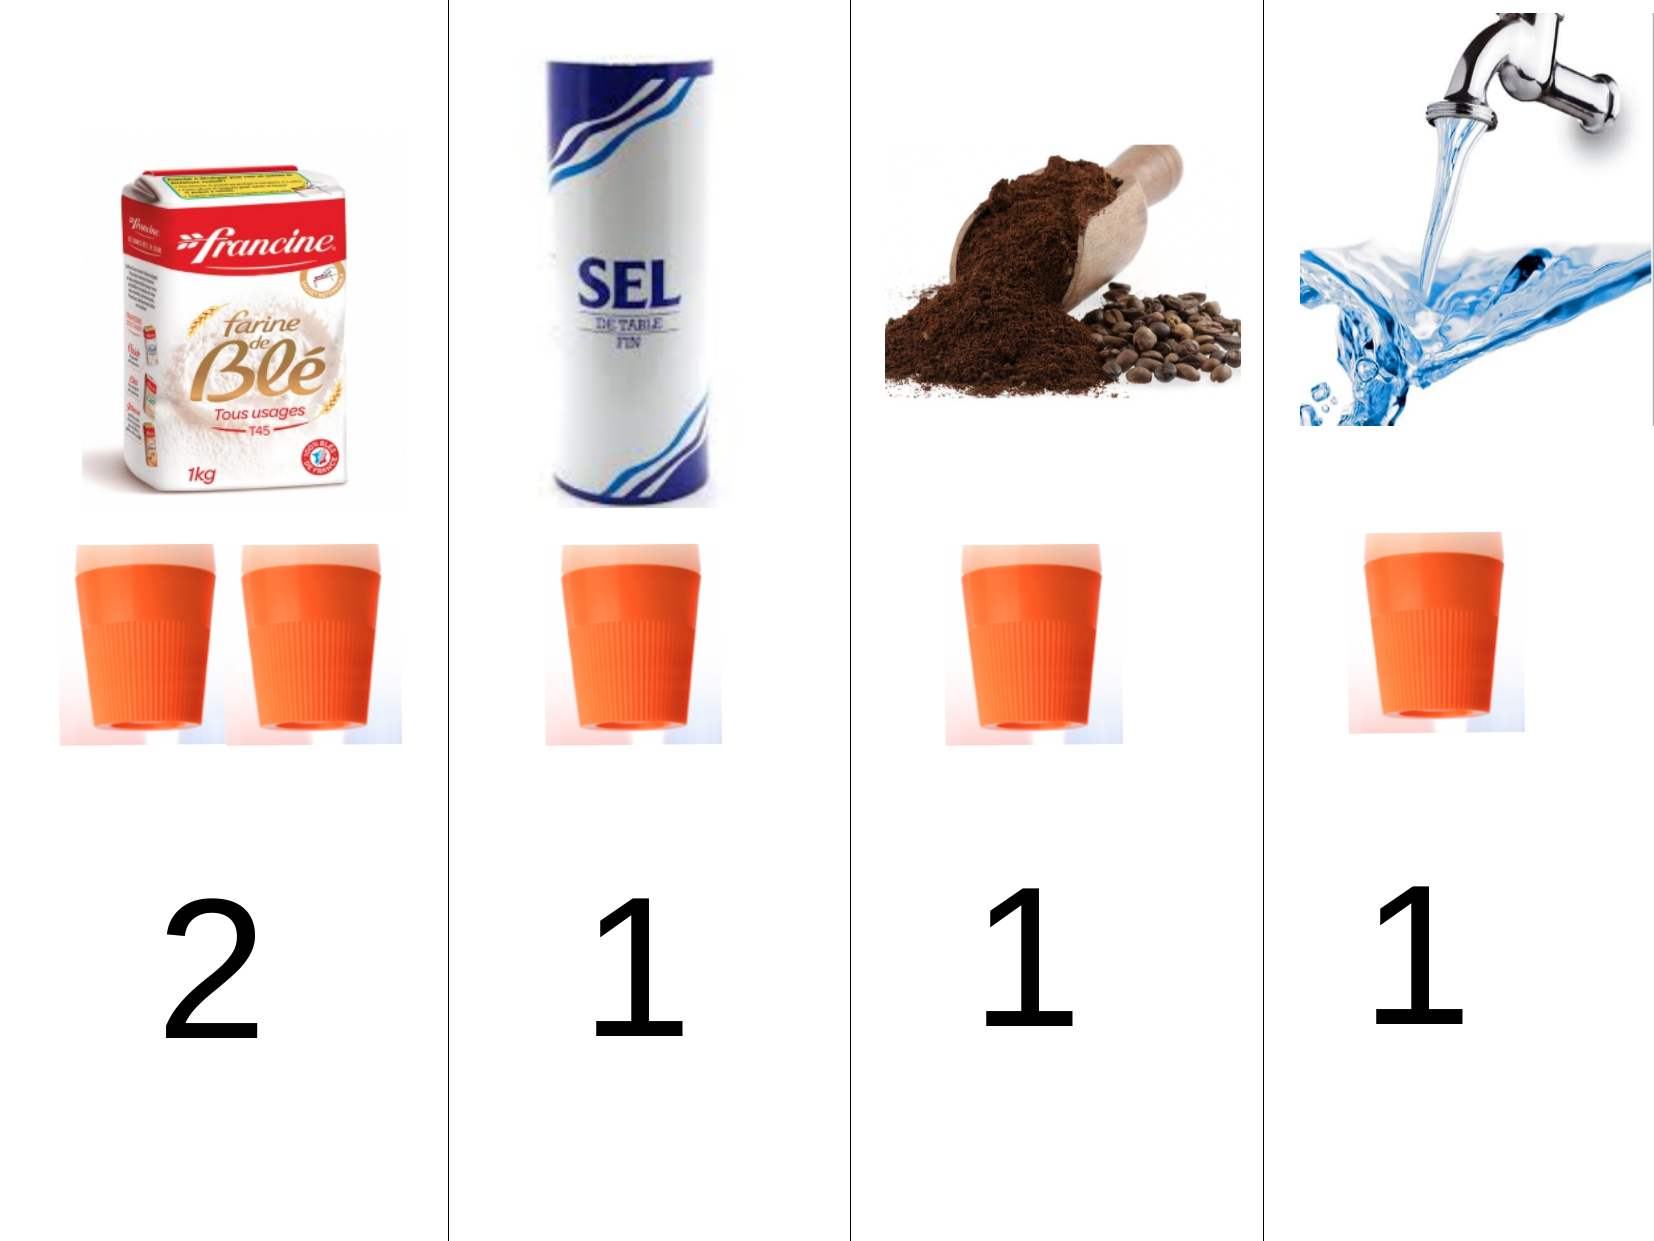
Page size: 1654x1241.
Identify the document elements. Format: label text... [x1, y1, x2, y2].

text_box 1 [1346, 836, 1548, 1075]
text_box 2 [141, 850, 414, 1089]
picture [1346, 531, 1525, 734]
picture [885, 81, 1241, 461]
picture [1300, 13, 1654, 426]
text_box 1 [956, 838, 1158, 1077]
picture [82, 134, 406, 508]
picture [507, 30, 761, 508]
picture [543, 543, 722, 746]
text_box 1 [566, 848, 768, 1087]
picture [57, 543, 402, 746]
picture [943, 543, 1123, 746]
